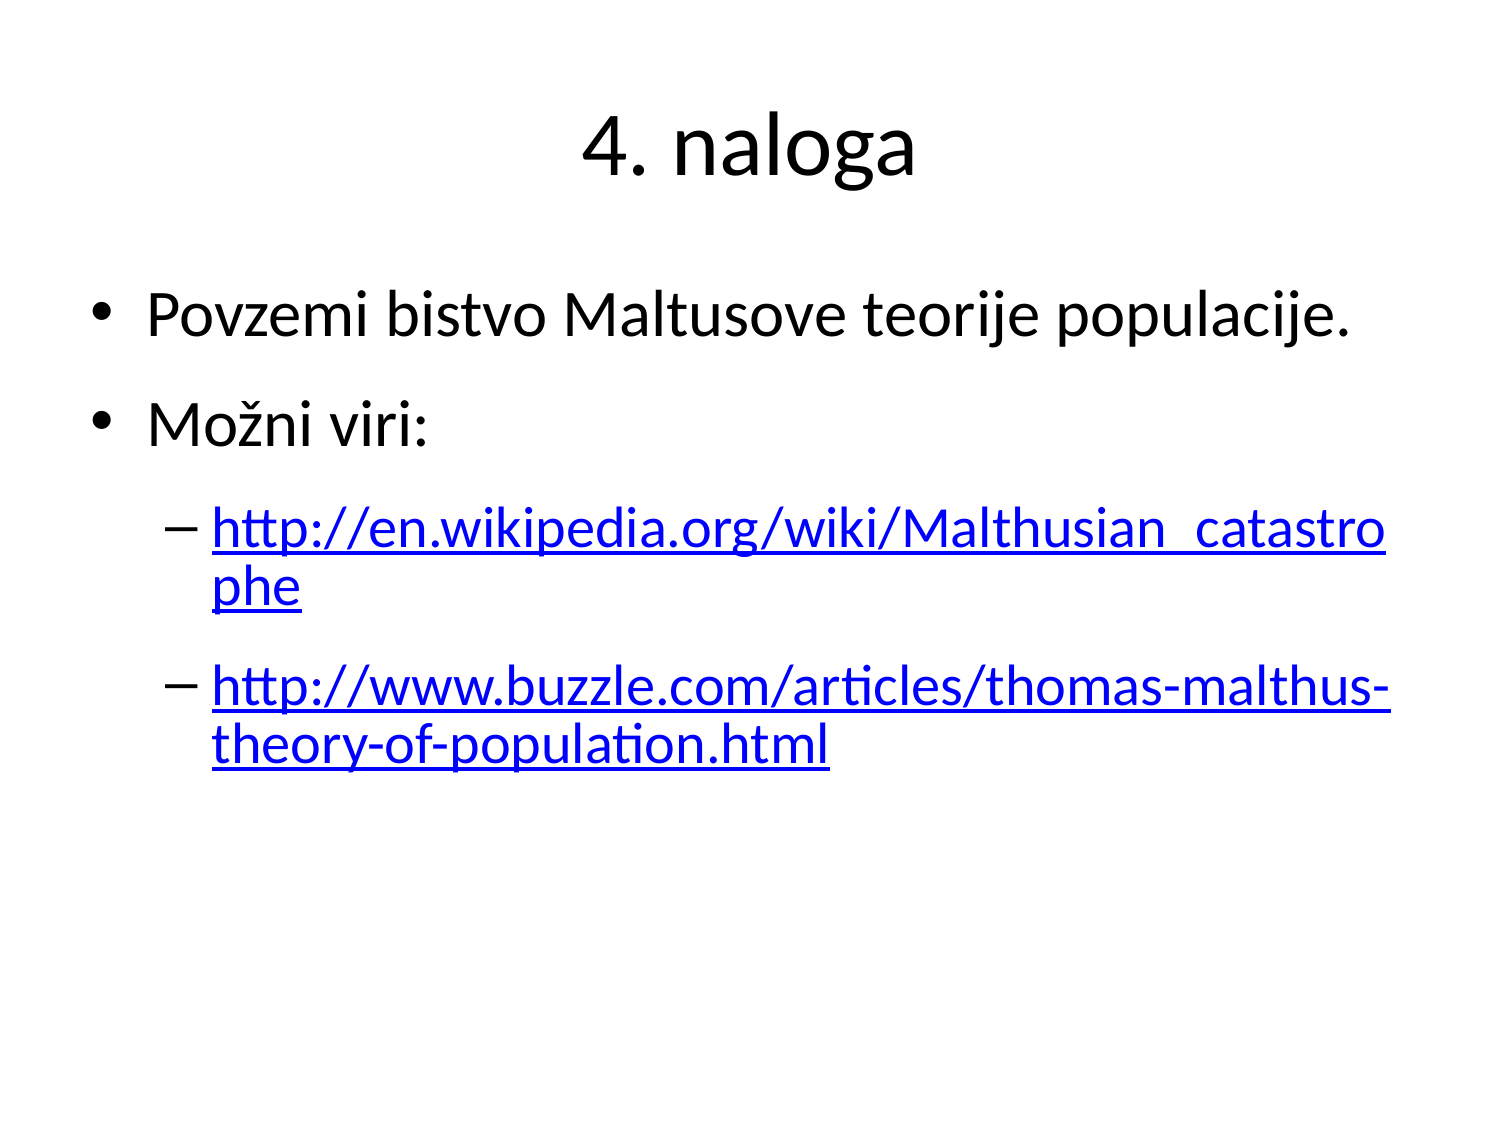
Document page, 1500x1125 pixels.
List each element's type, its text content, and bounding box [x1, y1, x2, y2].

title 4. naloga [75, 45, 1425, 233]
list Povzemi bistvo Maltusove teorije populacije. Možni viri: http://en.wikipedia.org/wiki/Malthusian_catastrophe http://www.buzzle.com/articles/thomas-malthus-theory-of-population.html [75, 262, 1425, 1005]
